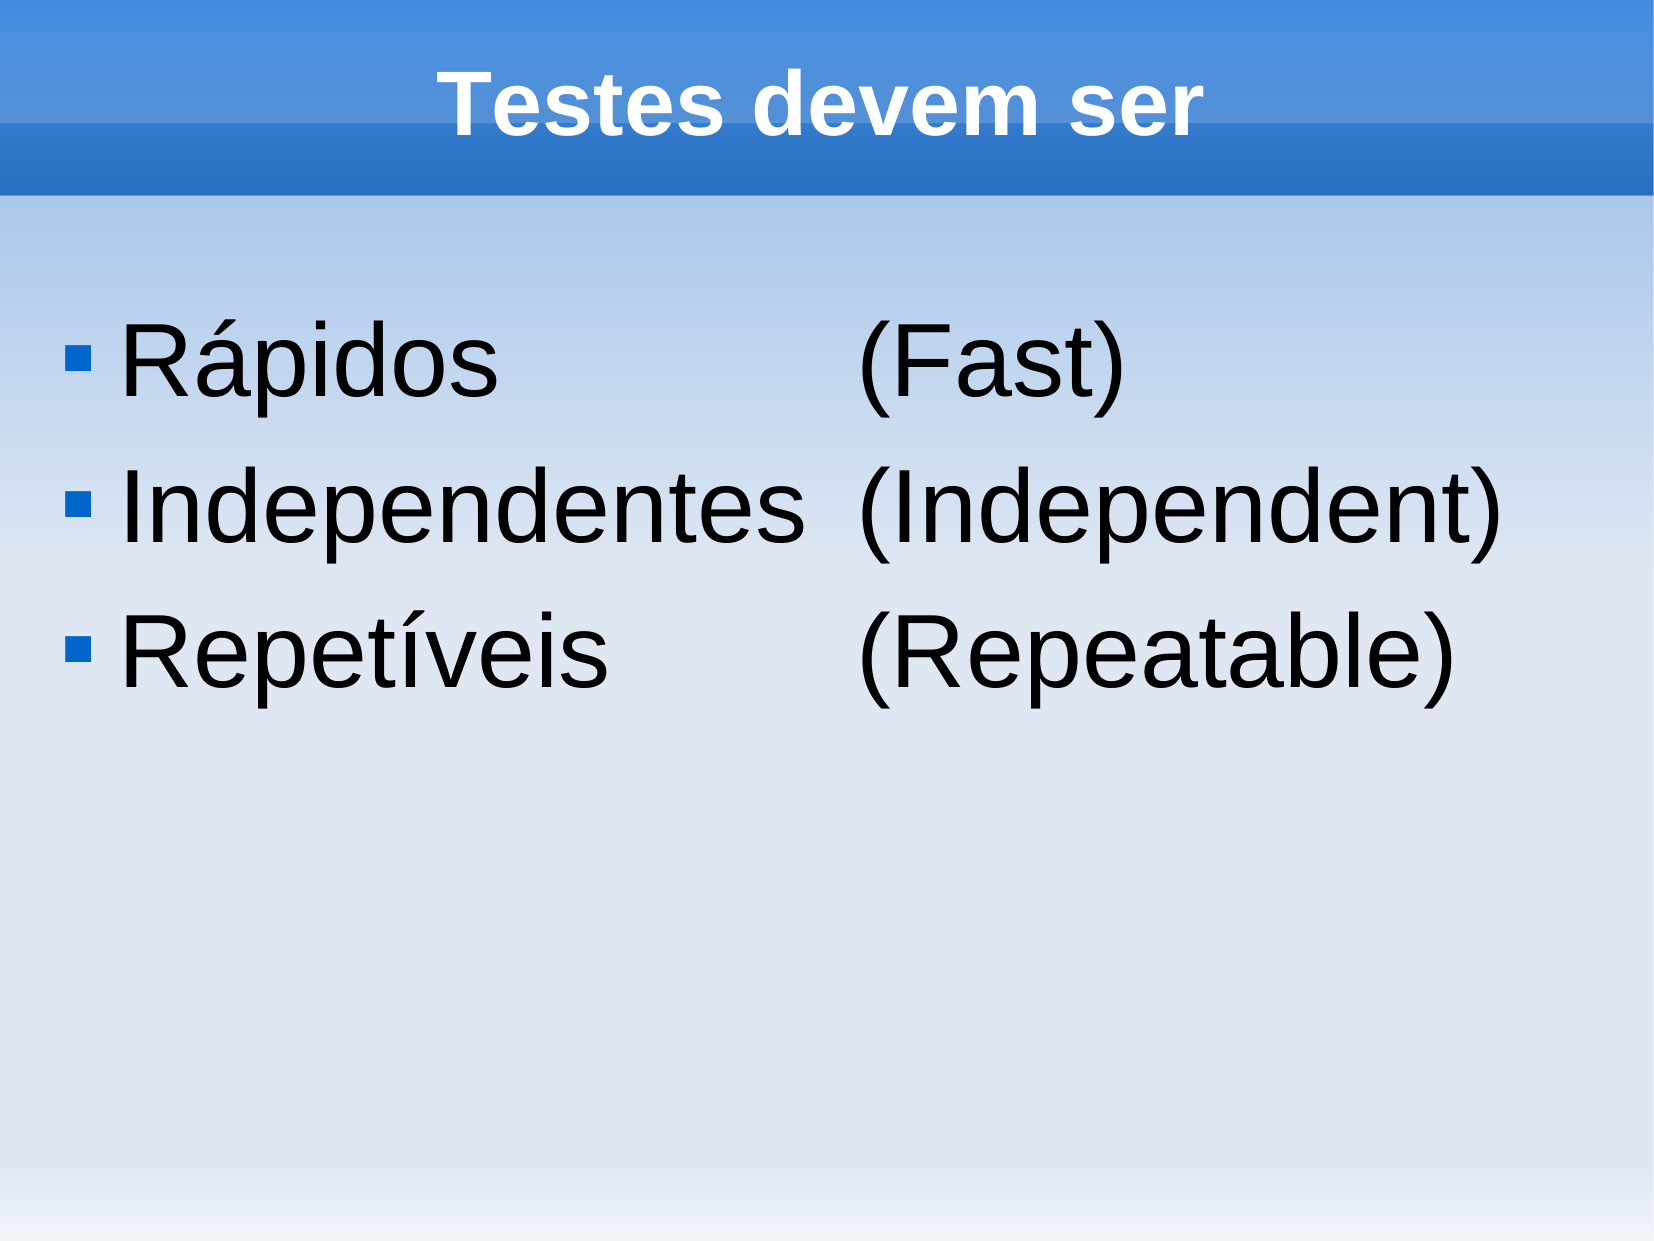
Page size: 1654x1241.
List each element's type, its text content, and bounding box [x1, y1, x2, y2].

picture [0, 0, 1654, 1241]
list Rápidos (Fast) Independentes (Independent) Repetíveis (Repeatable) [47, 302, 1595, 1106]
title Testes devem ser [76, 7, 1565, 200]
